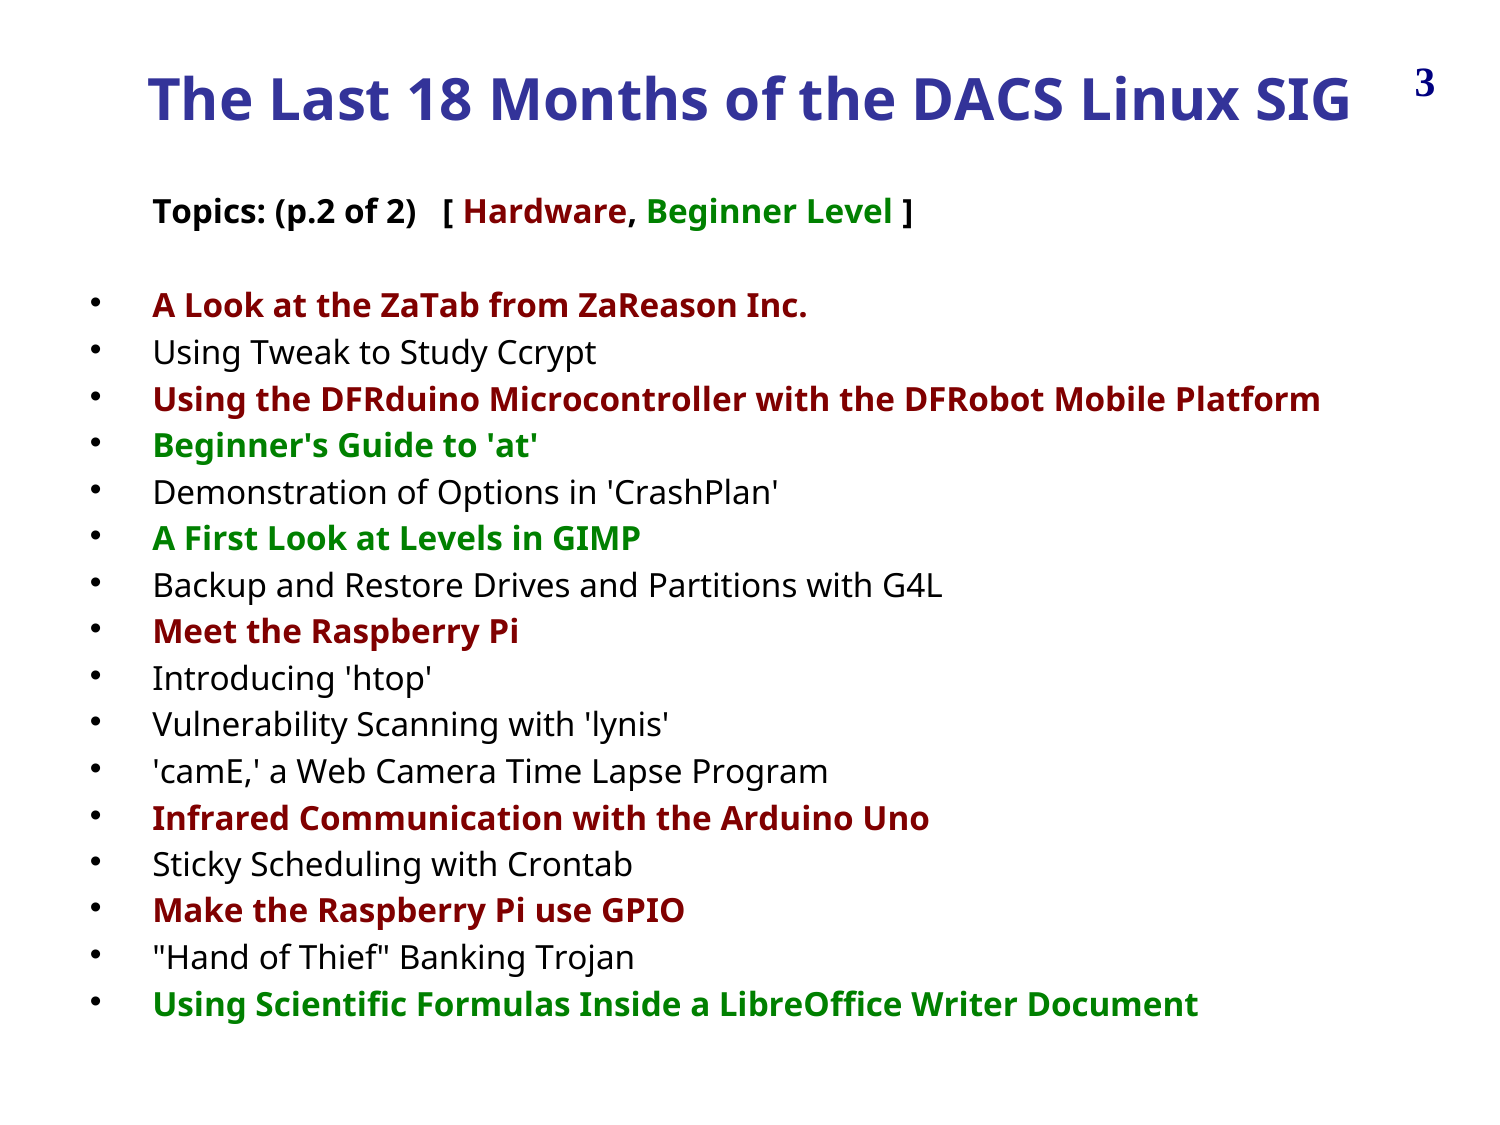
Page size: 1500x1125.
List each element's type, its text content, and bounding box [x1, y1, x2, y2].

list Topics: (p.2 of 2) [ Hardware, Beginner Level ] A Look at the ZaTab from ZaReason Inc. Using Tweak to Study Ccrypt Using the DFRduino Microcontroller with the DFRobot Mobile Platform Beginner's Guide to 'at' Demonstration of Options in 'CrashPlan' A First Look at Levels in GIMP Backup and Restore Drives and Partitions with G4L Meet the Raspberry Pi Introducing 'htop' Vulnerability Scanning with 'lynis' 'camE,' a Web Camera Time Lapse Program Infrared Communication with the Arduino Uno Sticky Scheduling with Crontab Make the Raspberry Pi use GPIO "Hand of Thief" Banking Trojan Using Scientific Formulas Inside a LibreOffice Writer Document [75, 187, 1426, 1013]
title The Last 18 Months of the DACS Linux SIG [75, 45, 1426, 150]
text_box 3 [1387, 47, 1463, 113]
